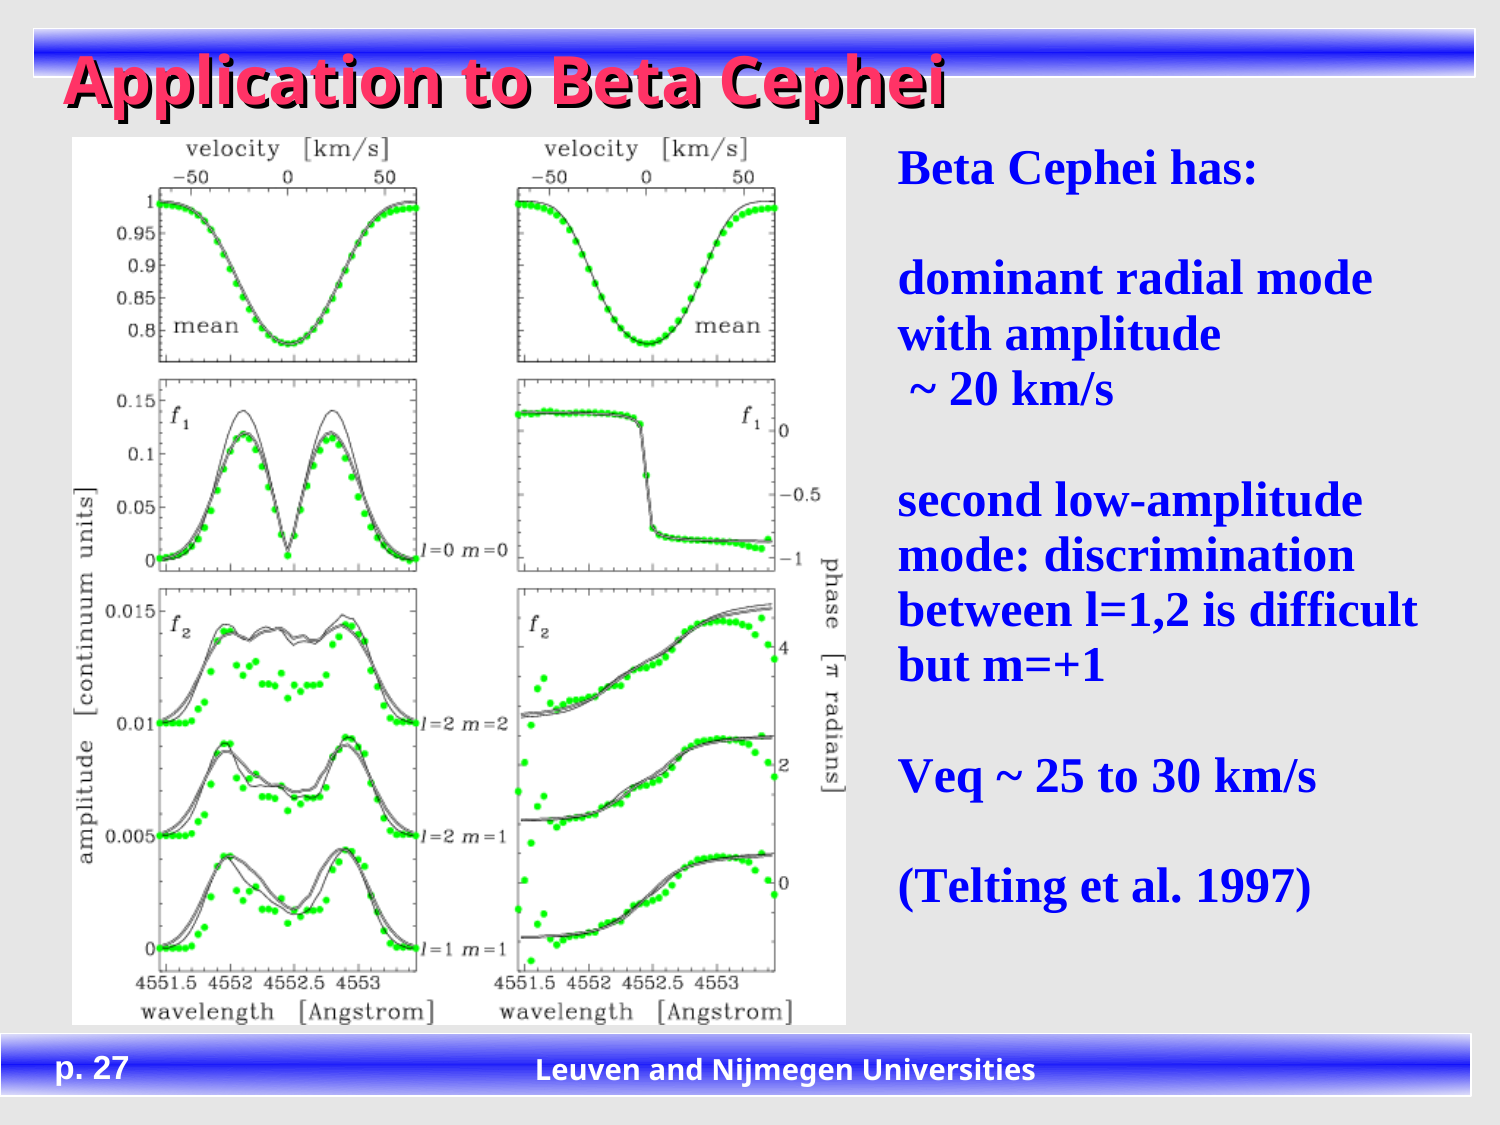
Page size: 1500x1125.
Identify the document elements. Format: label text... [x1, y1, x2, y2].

title Application to Beta Cephei [64, 20, 1500, 137]
text_box Beta Cephei has: dominant radial mode with amplitude ~ 20 km/s second low-amplitude mode: discrimination between l=1,2 is difficult but m=+1 Veq ~ 25 to 30 km/s (Telting et al. 1997) [897, 139, 1451, 1025]
picture [72, 137, 846, 1025]
title Moment method: Briquet & Aerts (2003) [1034, 1070, 1470, 1074]
title Moment method: Briquet & Aerts (2003) [128, 1055, 1470, 1059]
